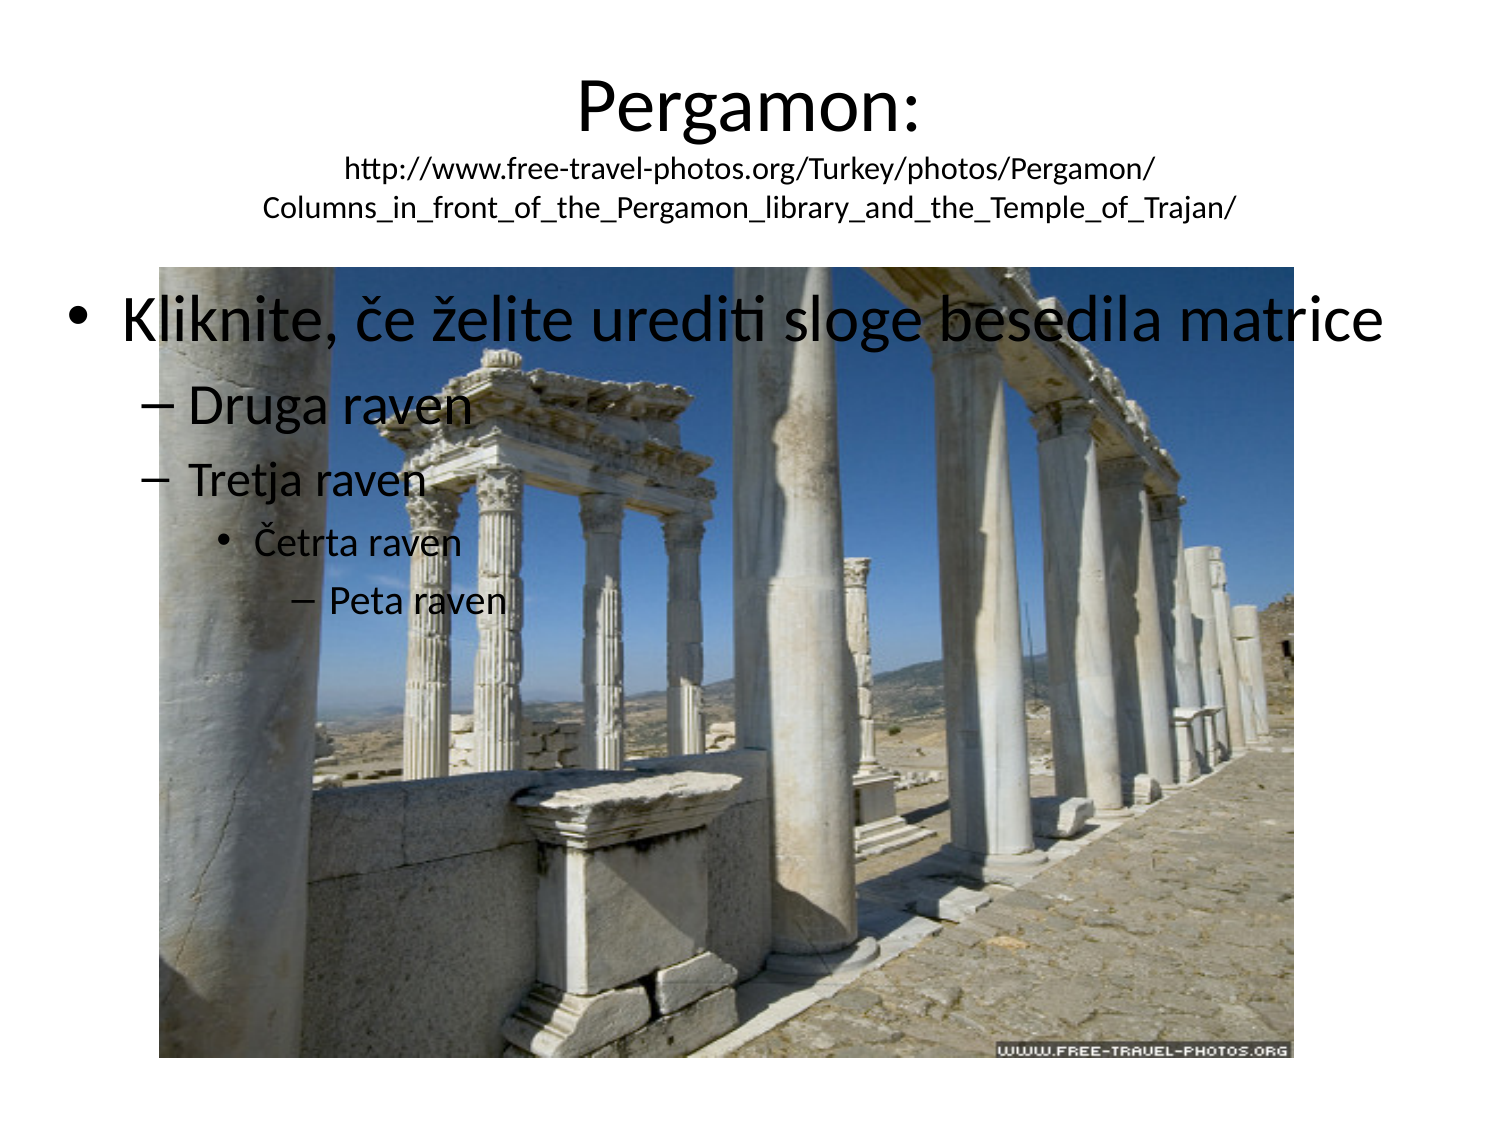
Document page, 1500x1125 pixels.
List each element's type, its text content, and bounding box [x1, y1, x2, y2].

title Pergamon: http://www.free-travel-photos.org/Turkey/photos/Pergamon/Columns_in_front_of_the_Pergamon_library_and_the_Temple_of_Trajan/ [75, 45, 1425, 233]
picture [159, 267, 1294, 1058]
